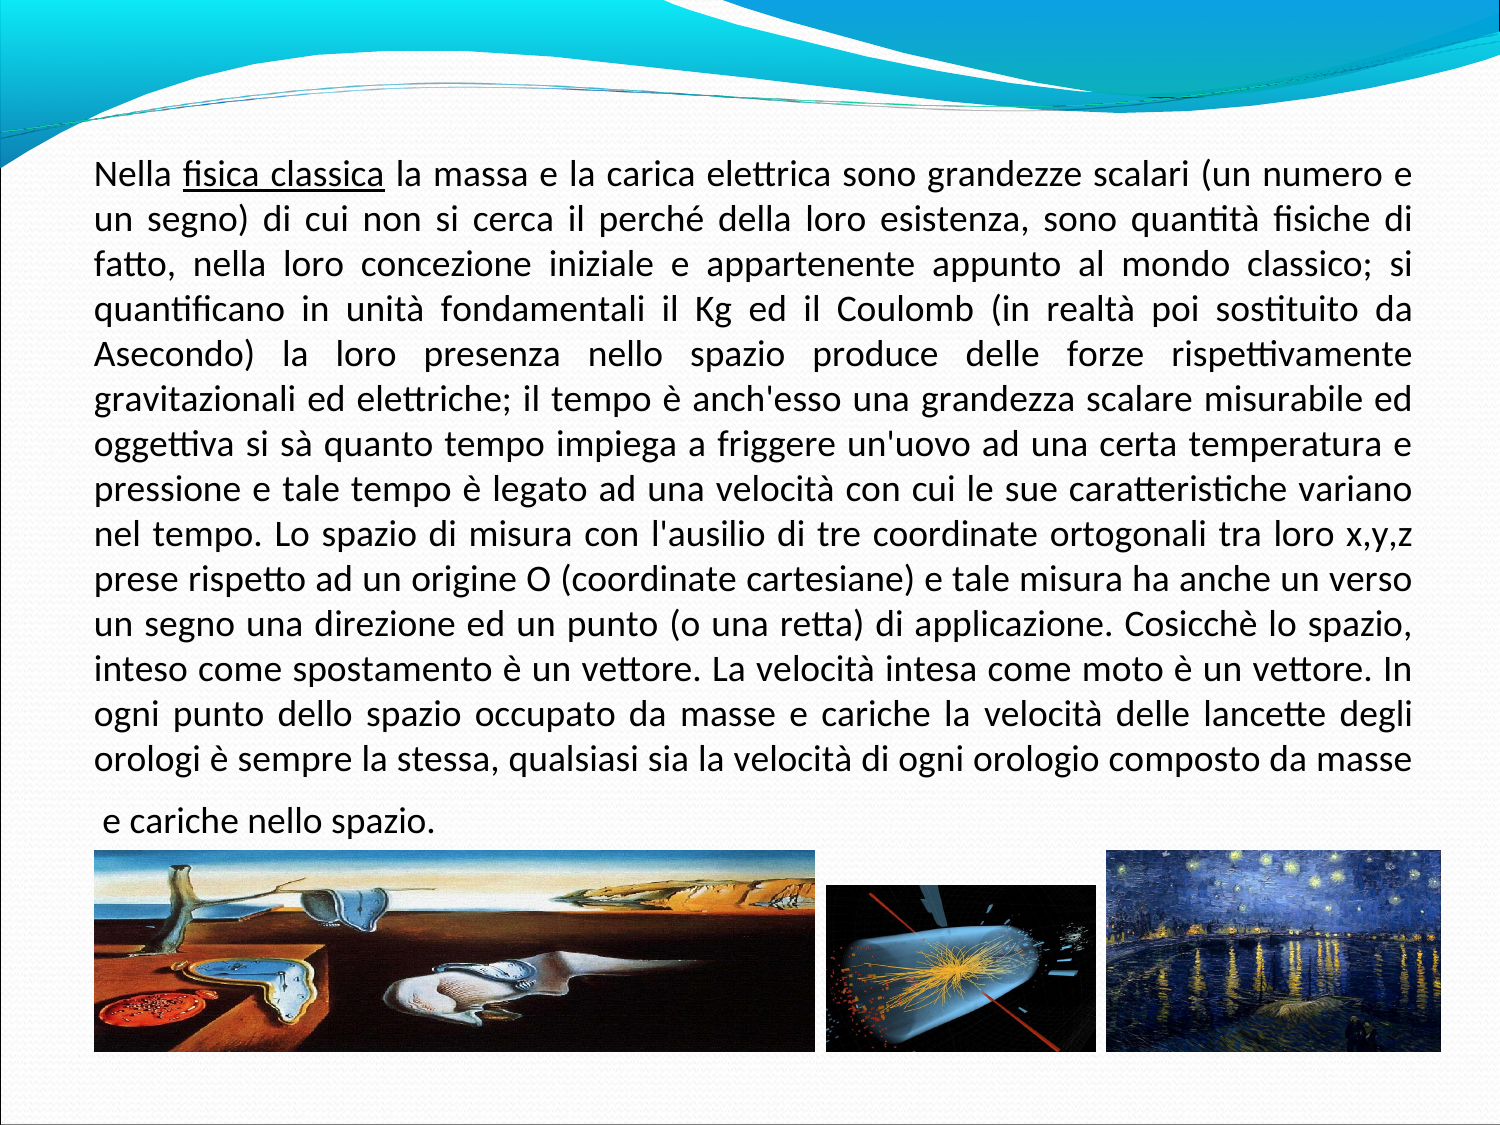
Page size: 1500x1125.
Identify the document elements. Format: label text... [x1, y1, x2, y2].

picture [0, 0, 1500, 1125]
text_box Nella fisica classica la massa e la carica elettrica sono grandezze scalari (un numero e un segno) di cui non si cerca il perché della loro esistenza, sono quantità fisiche di fatto, nella loro concezione iniziale e appartenente appunto al mondo classico; si quantificano in unità fondamentali il Kg ed il Coulomb (in realtà poi sostituito da Asecondo) la loro presenza nello spazio produce delle forze rispettivamente gravitazionali ed elettriche; il tempo è anch'esso una grandezza scalare misurabile ed oggettiva si sà quanto tempo impiega a friggere un'uovo ad una certa temperatura e pressione e tale tempo è legato ad una velocità con cui le sue caratteristiche variano nel tempo. Lo spazio di misura con l'ausilio di tre coordinate ortogonali tra loro x,y,z prese rispetto ad un origine O (coordinate cartesiane) e tale misura ha anche un verso un segno una direzione ed un punto (o una retta) di applicazione. Cosicchè lo spazio, inteso come spostamento è un vettore. La velocità intesa come moto è un vettore. In ogni punto dello spazio occupato da masse e cariche la velocità delle lancette degli orologi è sempre la stessa, qualsiasi sia la velocità di ogni orologio composto da masse e cariche nello spazio. [79, 141, 1430, 591]
